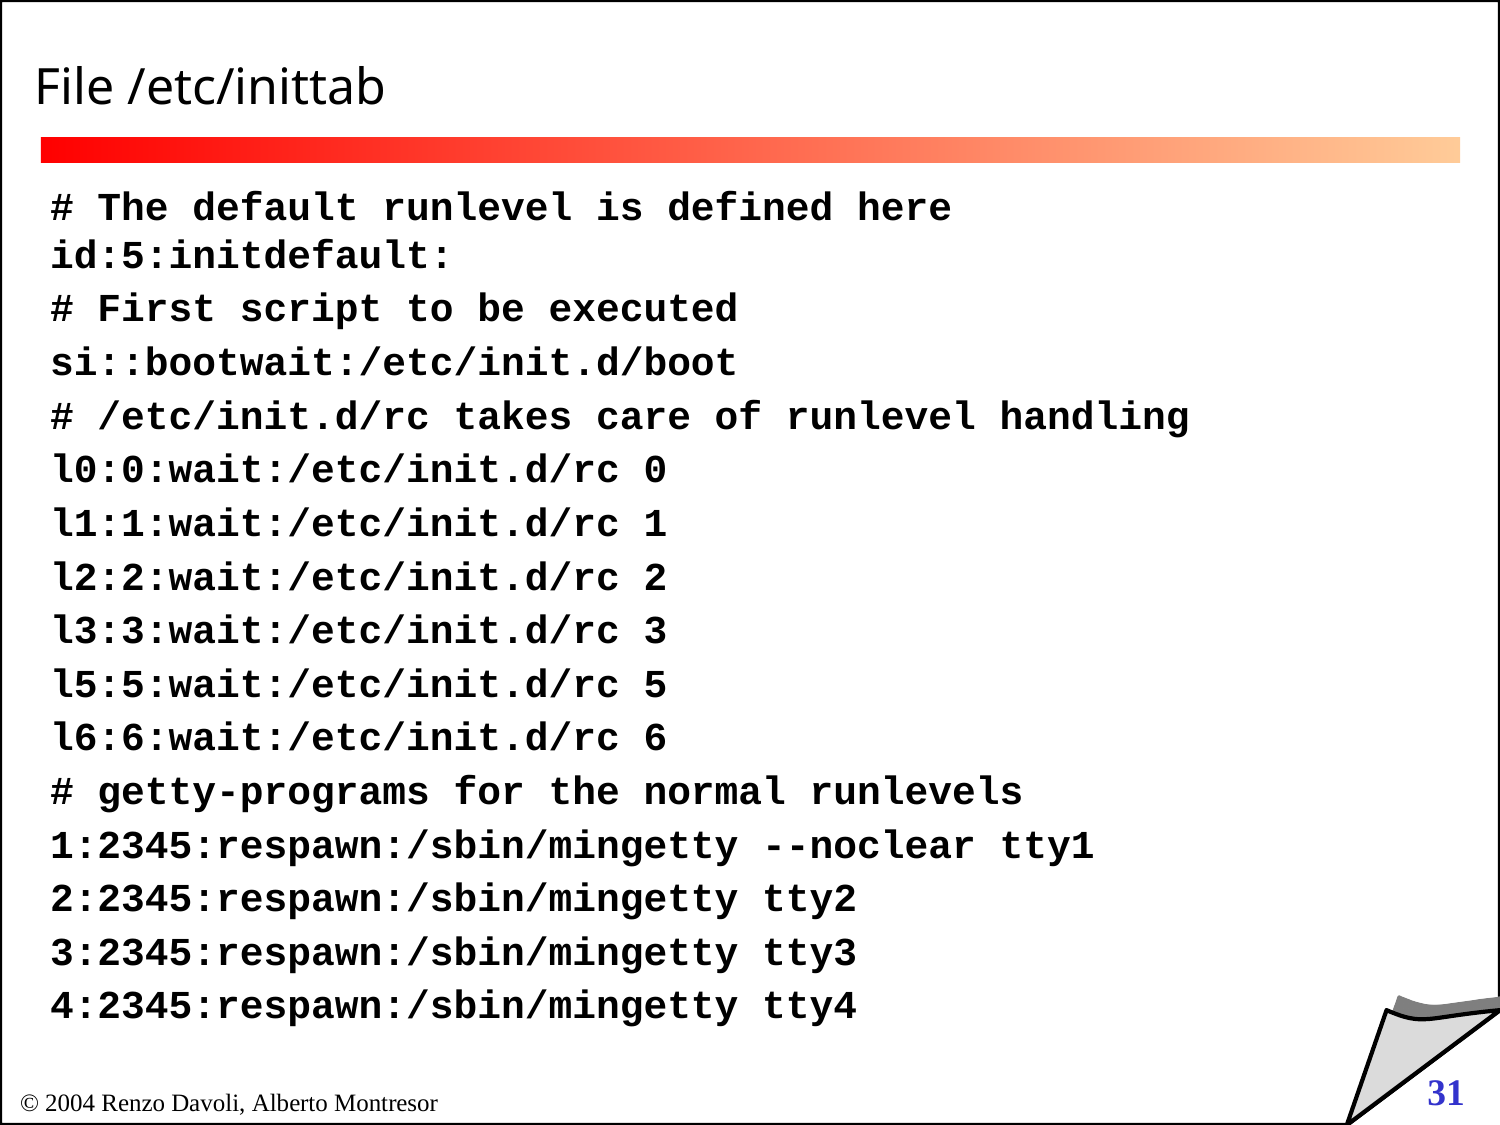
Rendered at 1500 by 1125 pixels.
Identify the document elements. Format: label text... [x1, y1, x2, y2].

title File /etc/inittab [34, 44, 1466, 131]
list # The default runlevel is defined here id:5:initdefault: # First script to be executed si::bootwait:/etc/init.d/boot # /etc/init.d/rc takes care of runlevel handling l0:0:wait:/etc/init.d/rc 0 l1:1:wait:/etc/init.d/rc 1 l2:2:wait:/etc/init.d/rc 2 l3:3:wait:/etc/init.d/rc 3 l5:5:wait:/etc/init.d/rc 5 l6:6:wait:/etc/init.d/rc 6 # getty-programs for the normal runlevels 1:2345:respawn:/sbin/mingetty --noclear tty1 2:2345:respawn:/sbin/mingetty tty2 3:2345:respawn:/sbin/mingetty tty3 4:2345:respawn:/sbin/mingetty tty4 [50, 187, 1450, 1031]
